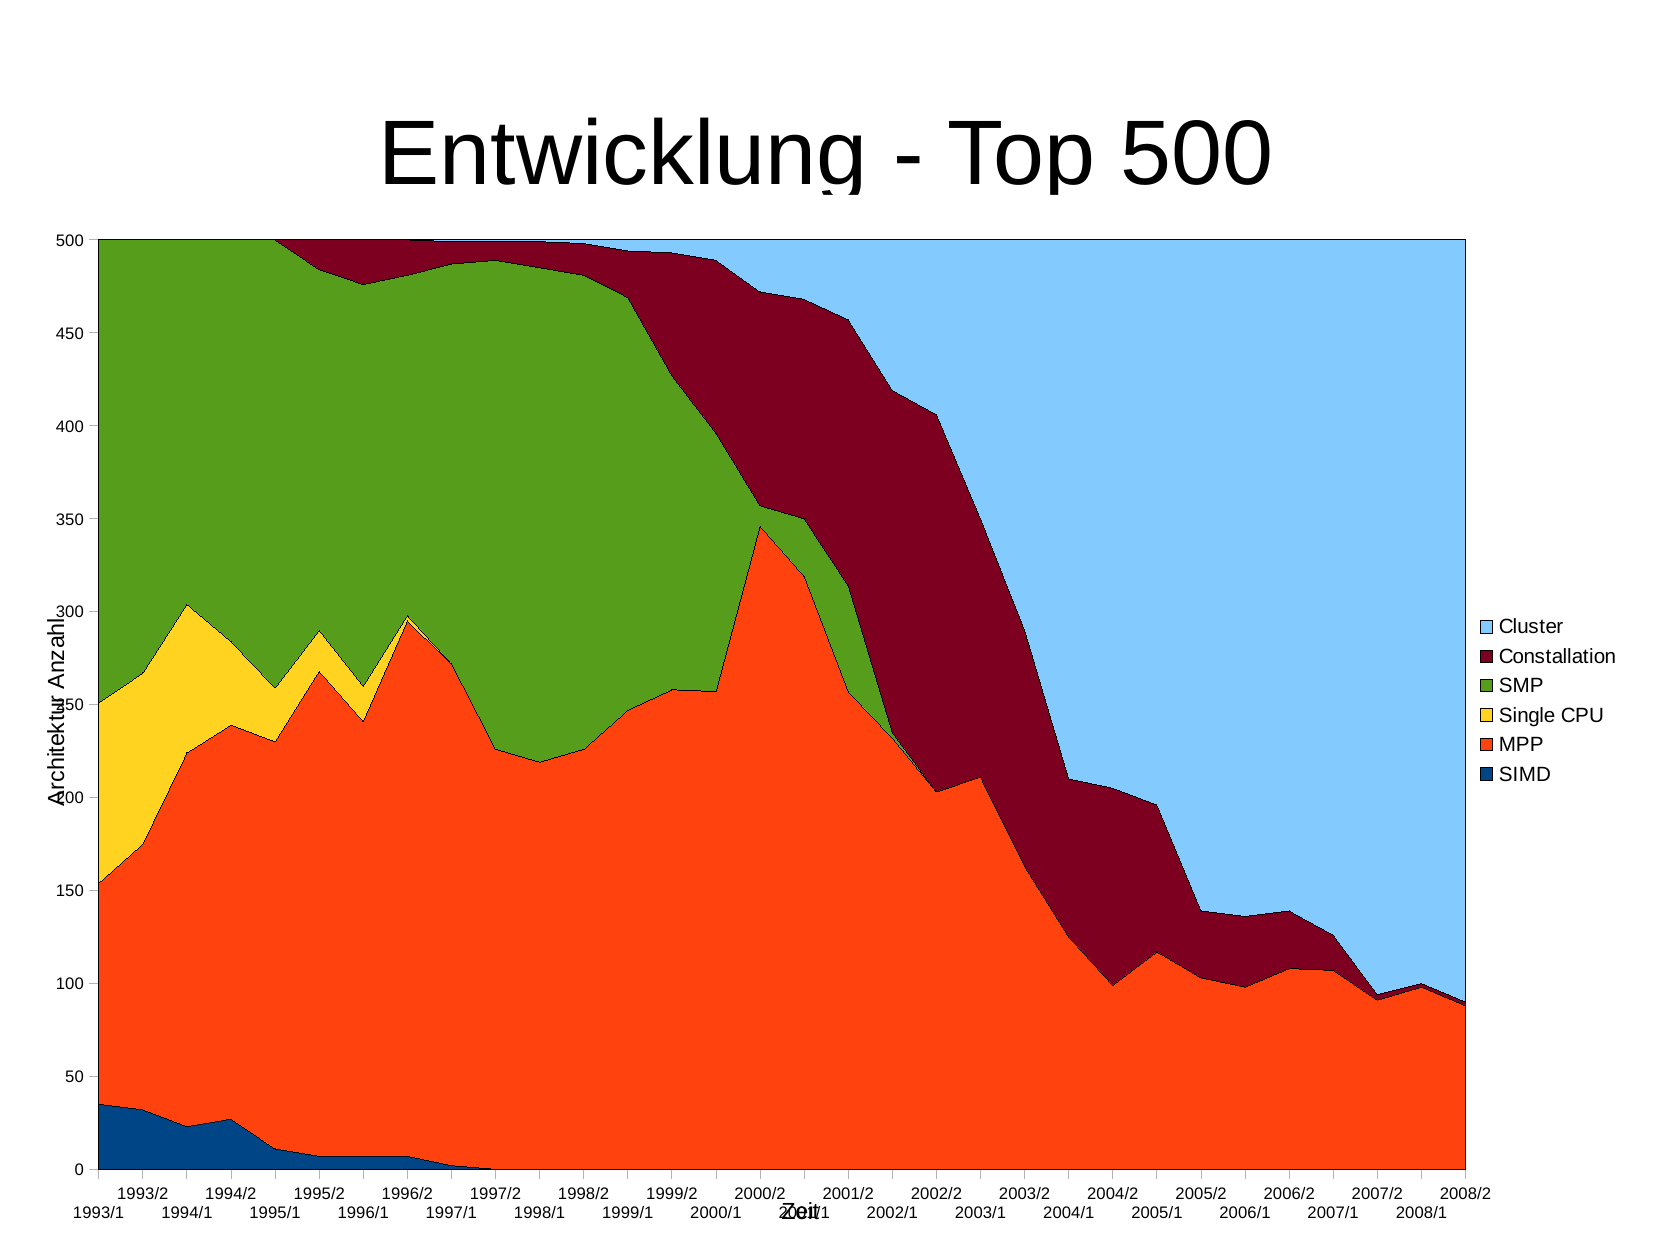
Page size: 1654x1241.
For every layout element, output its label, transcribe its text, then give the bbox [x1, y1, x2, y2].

chart [0, 194, 1654, 1241]
title Entwicklung - Top 500 [82, 49, 1571, 194]
